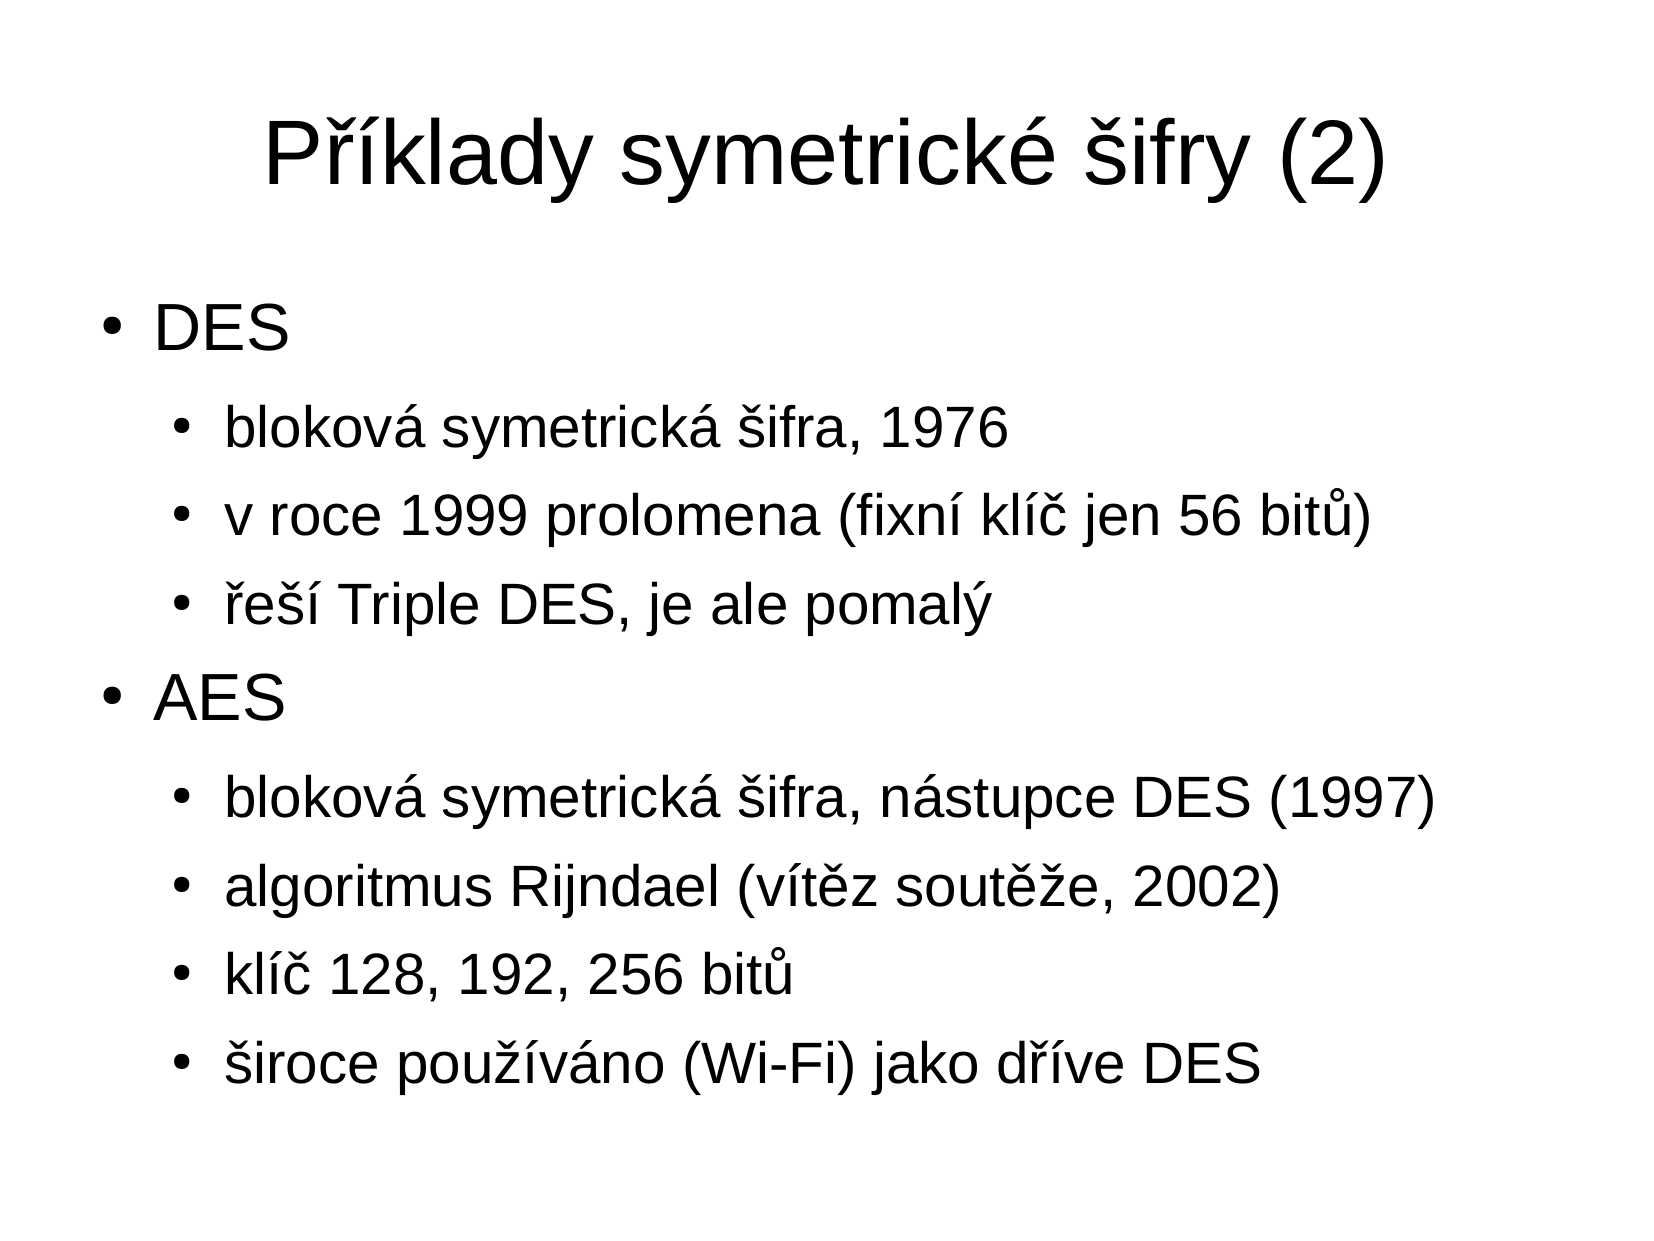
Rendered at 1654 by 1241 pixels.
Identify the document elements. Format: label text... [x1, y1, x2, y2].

list DES bloková symetrická šifra, 1976 v roce 1999 prolomena (fixní klíč jen 56 bitů) řeší Triple DES, je ale pomalý AES bloková symetrická šifra, nástupce DES (1997) algoritmus Rijndael (vítěz soutěže, 2002) klíč 128, 192, 256 bitů široce používáno (Wi-Fi) jako dříve DES [82, 290, 1571, 1096]
title Příklady symetrické šifry (2) [82, 56, 1571, 250]
